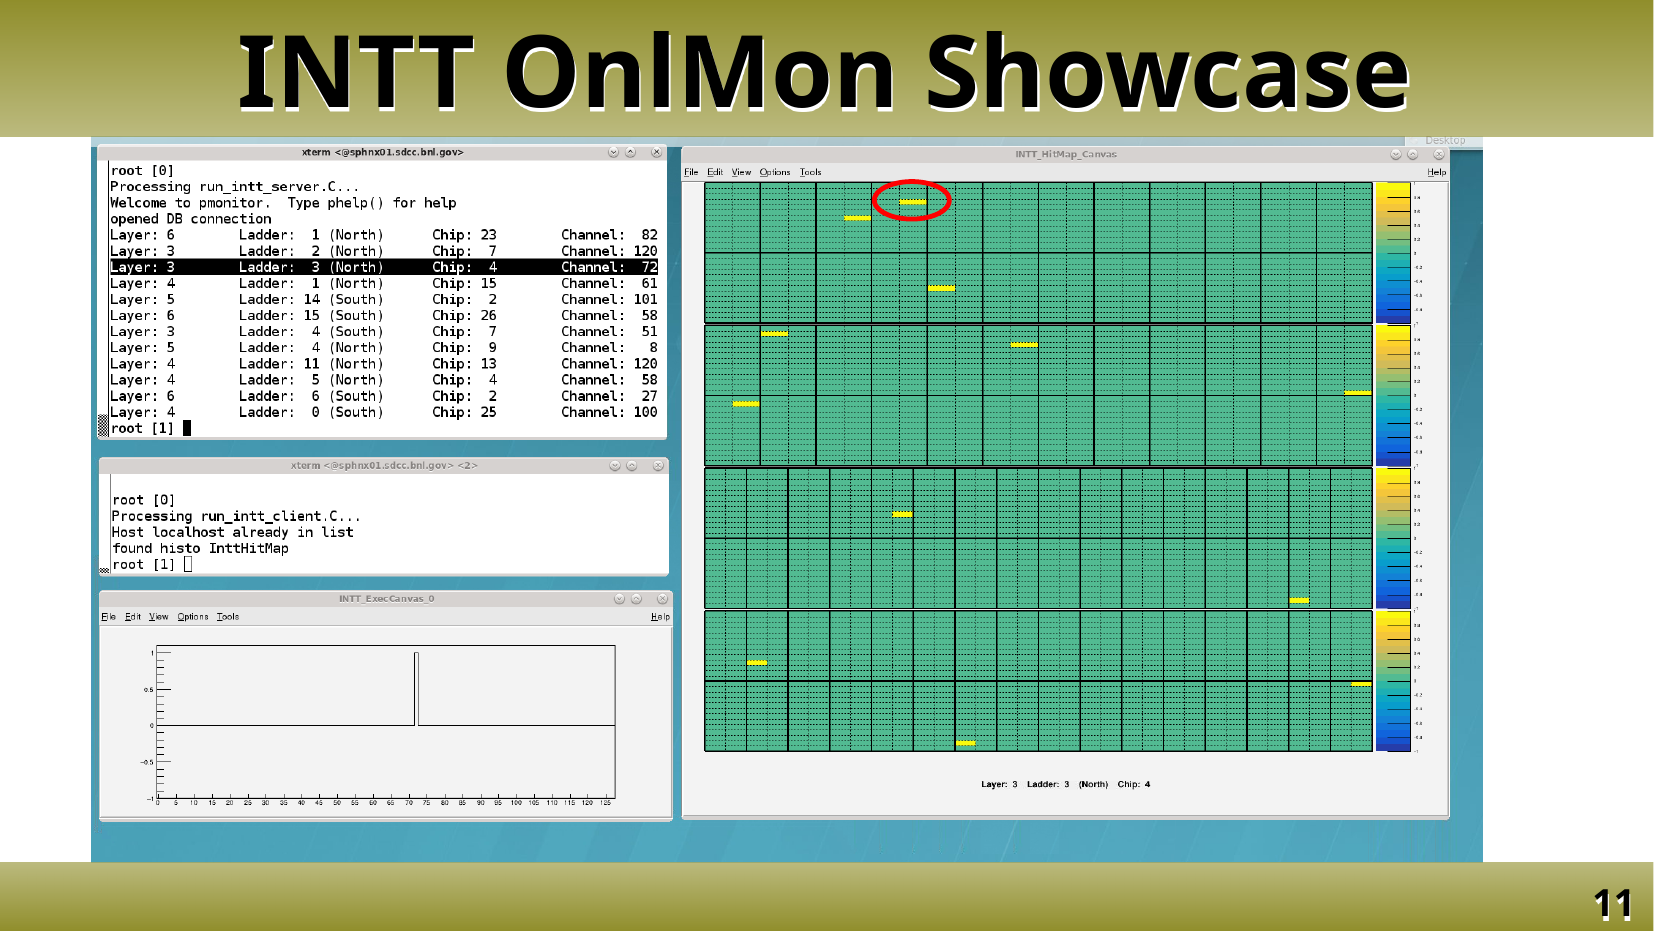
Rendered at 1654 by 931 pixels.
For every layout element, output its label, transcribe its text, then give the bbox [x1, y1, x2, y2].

text_box [0, 862, 1654, 931]
text_box 11 [825, 864, 1651, 931]
picture [91, 137, 1483, 862]
text_box INTT OnlMon Showcase [0, 0, 1651, 137]
